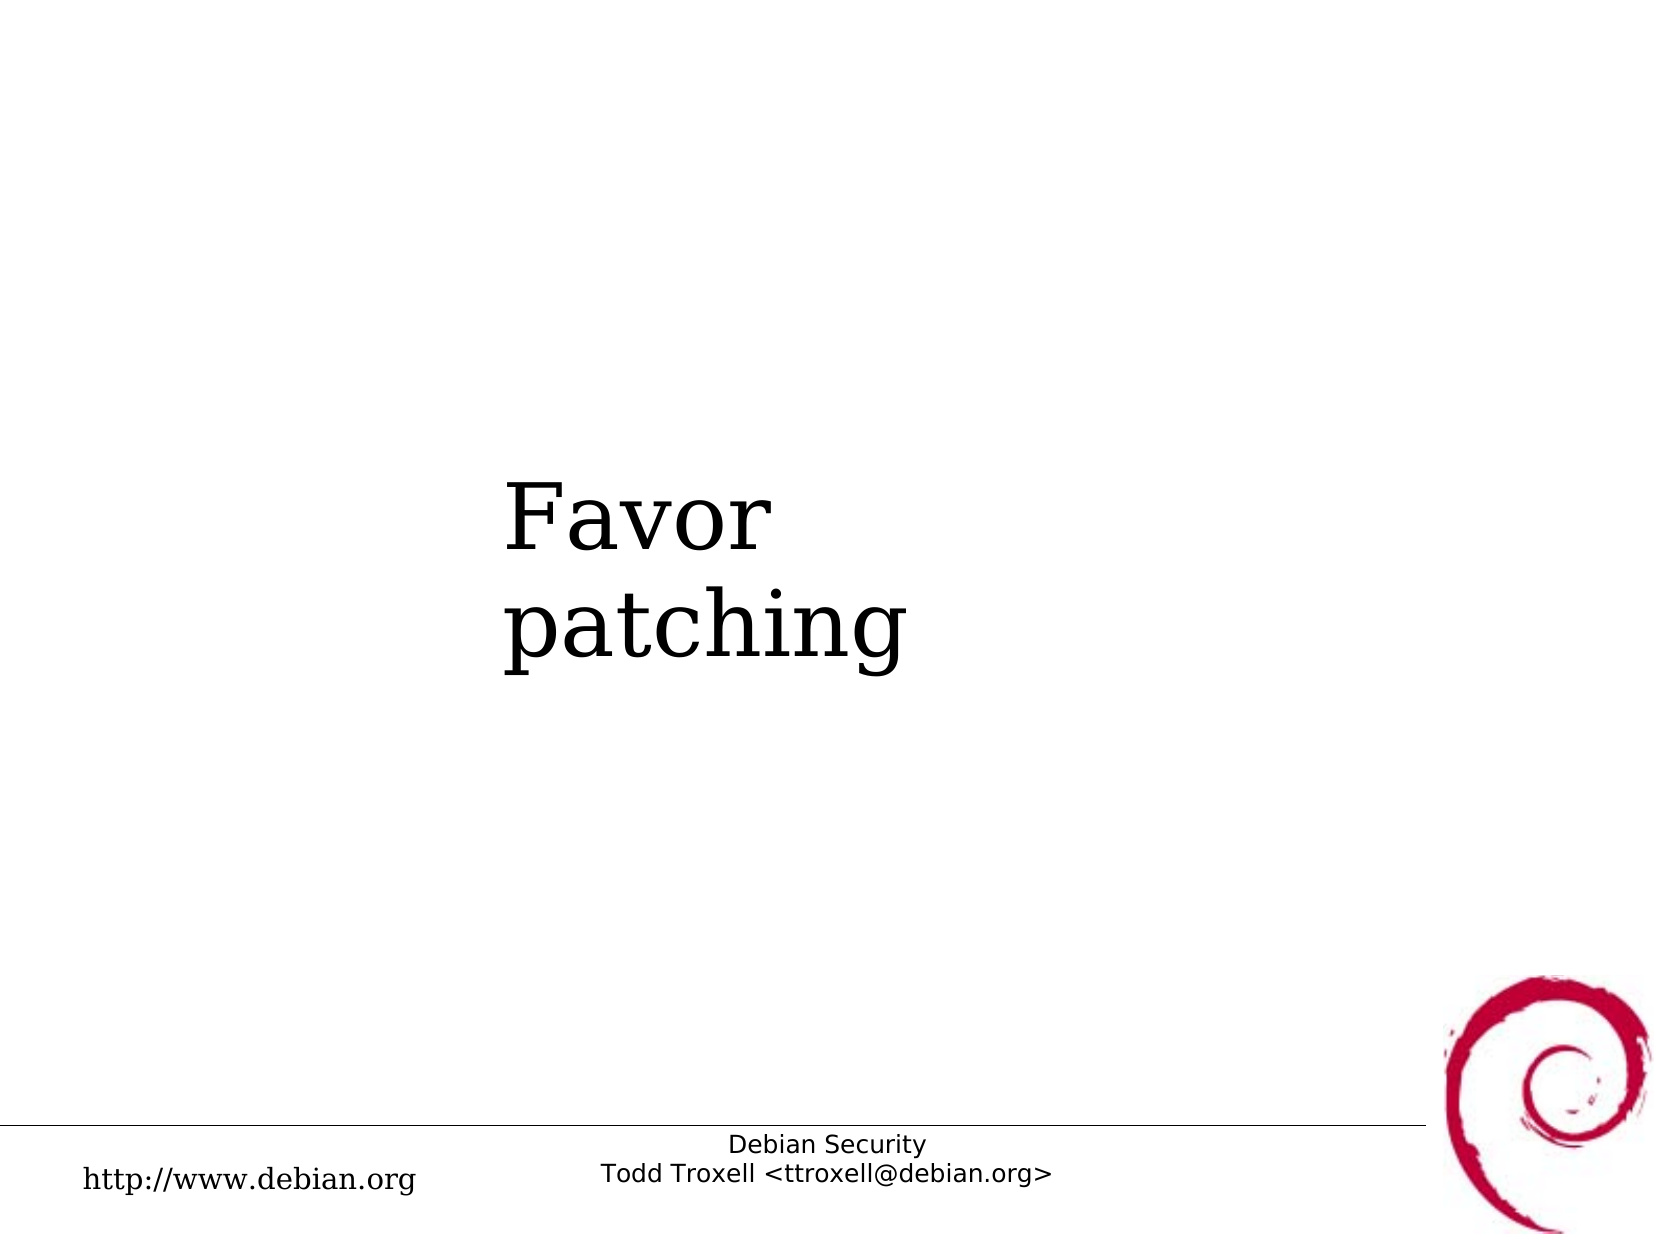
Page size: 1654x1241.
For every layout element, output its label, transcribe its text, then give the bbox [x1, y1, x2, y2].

text_box Favor patching [487, 457, 1163, 686]
picture [1443, 975, 1654, 1234]
